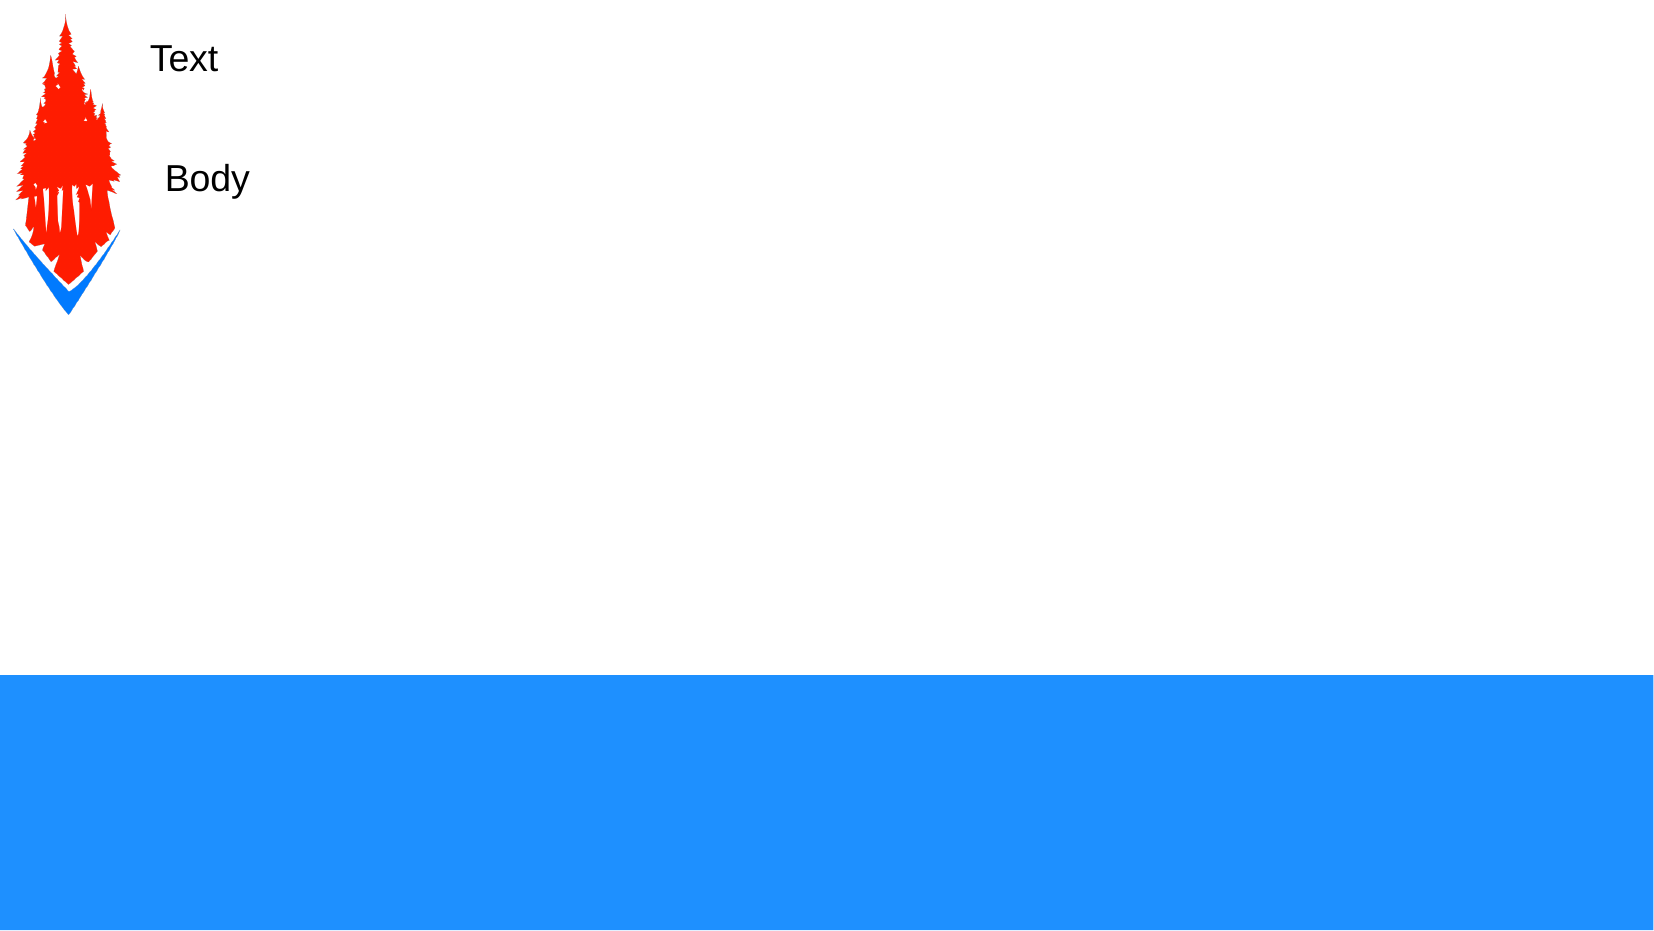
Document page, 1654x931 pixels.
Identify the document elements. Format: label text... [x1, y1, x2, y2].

picture [13, 14, 121, 316]
text_box Text [135, 30, 1201, 136]
text_box [0, 675, 1654, 931]
text_box Body [150, 150, 1501, 616]
